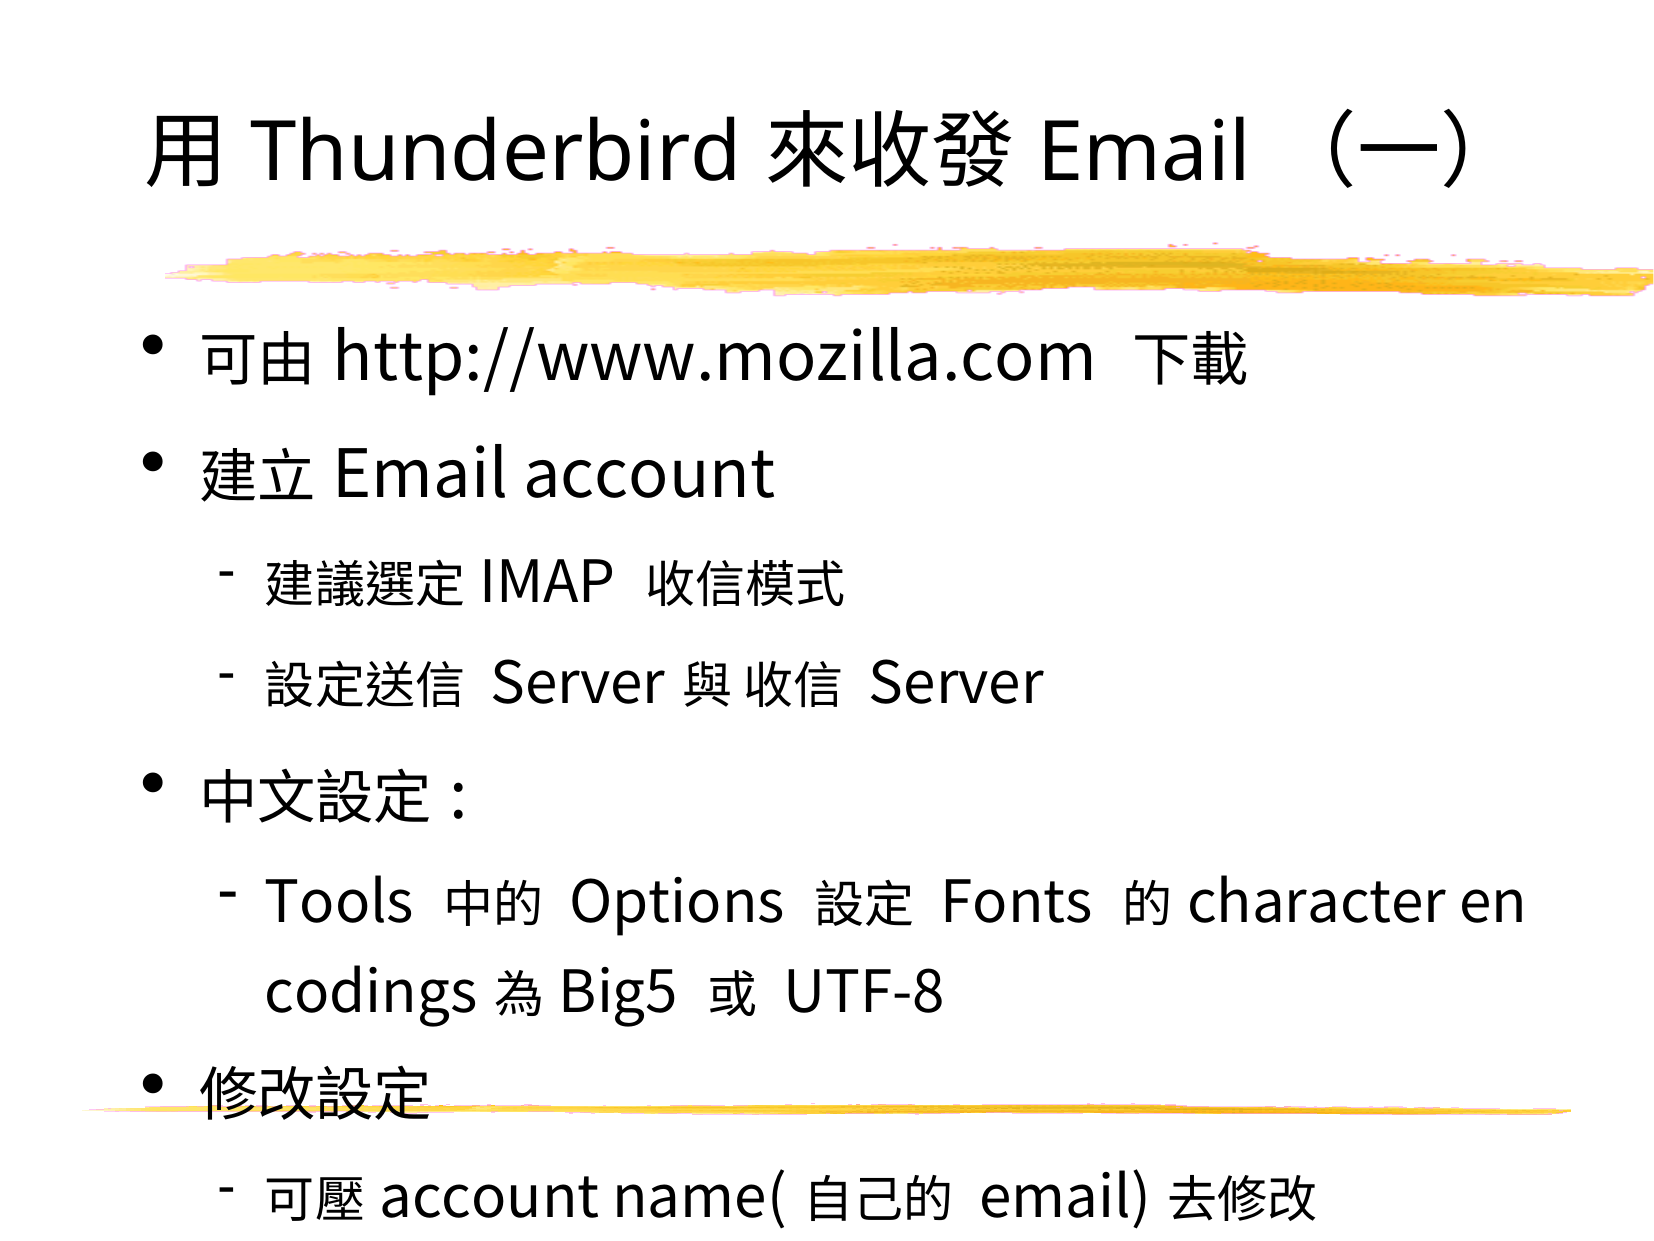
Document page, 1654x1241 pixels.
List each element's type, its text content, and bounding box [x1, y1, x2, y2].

picture [82, 1102, 143, 1117]
list 可由http://www.mozilla.com 下載 建立Email account 建議選定IMAP 收信模式 設定送信 Server與 收信 Server 中文設定: Tools 中的 Options 設定 Fonts 的character encodings為Big5 或 UTF-8 修改設定 可壓account name(自己的 email)去修改 [143, 297, 1549, 1131]
picture [165, 237, 1654, 308]
picture [1549, 1102, 1571, 1117]
title 用Thunderbird來收發Email（一） [73, 41, 1595, 248]
